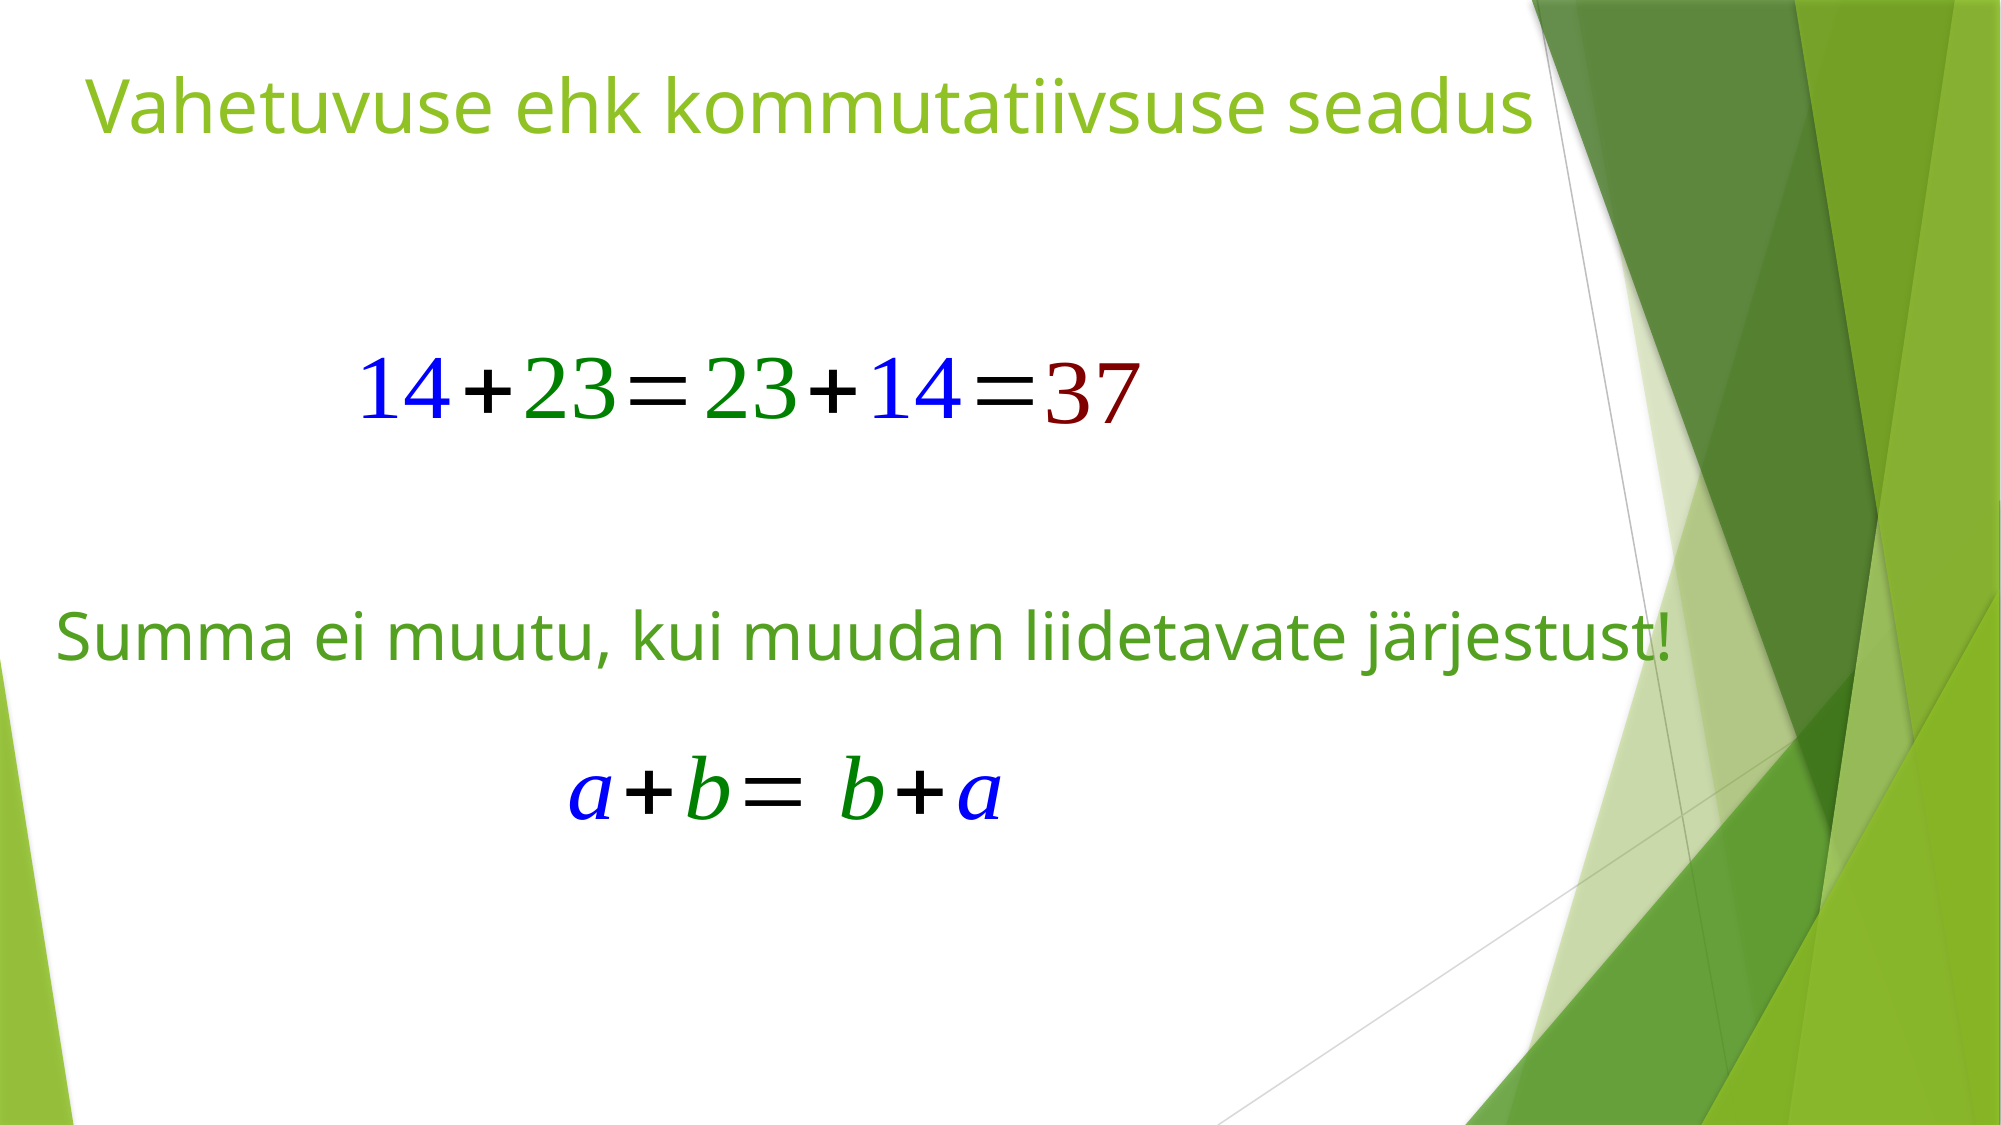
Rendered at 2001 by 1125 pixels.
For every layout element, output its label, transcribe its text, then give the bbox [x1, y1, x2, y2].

chart [346, 337, 1155, 443]
text_box Summa ei muutu, kui muudan liidetavate järjestust! [40, 586, 1691, 682]
chart [826, 737, 1016, 839]
title Vahetuvuse ehk kommutatiivsuse seadus [70, 50, 1565, 268]
chart [555, 737, 825, 839]
